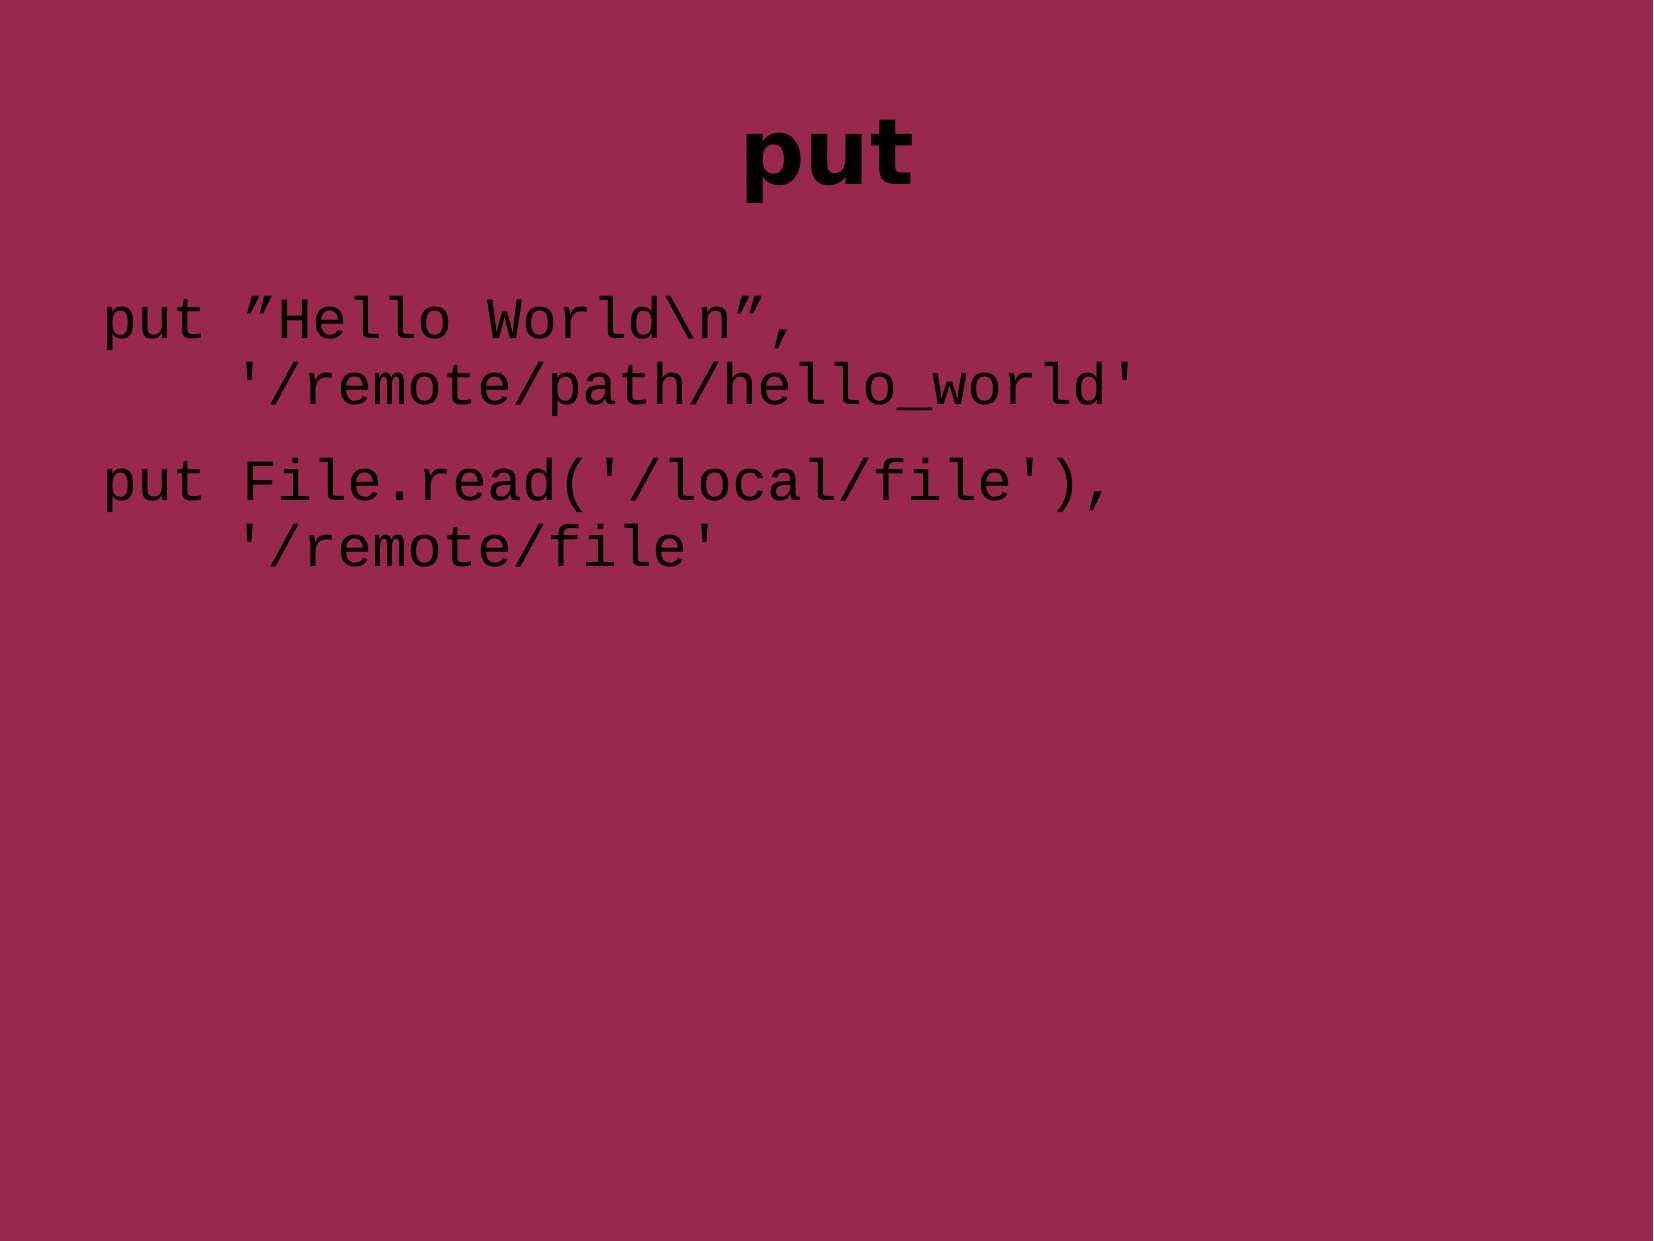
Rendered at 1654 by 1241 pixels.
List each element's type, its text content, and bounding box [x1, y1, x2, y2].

list put ”Hello World\n”, '/remote/path/hello_world' put File.read('/local/file'), '/remote/file' [82, 290, 1571, 1109]
title put [82, 49, 1571, 257]
